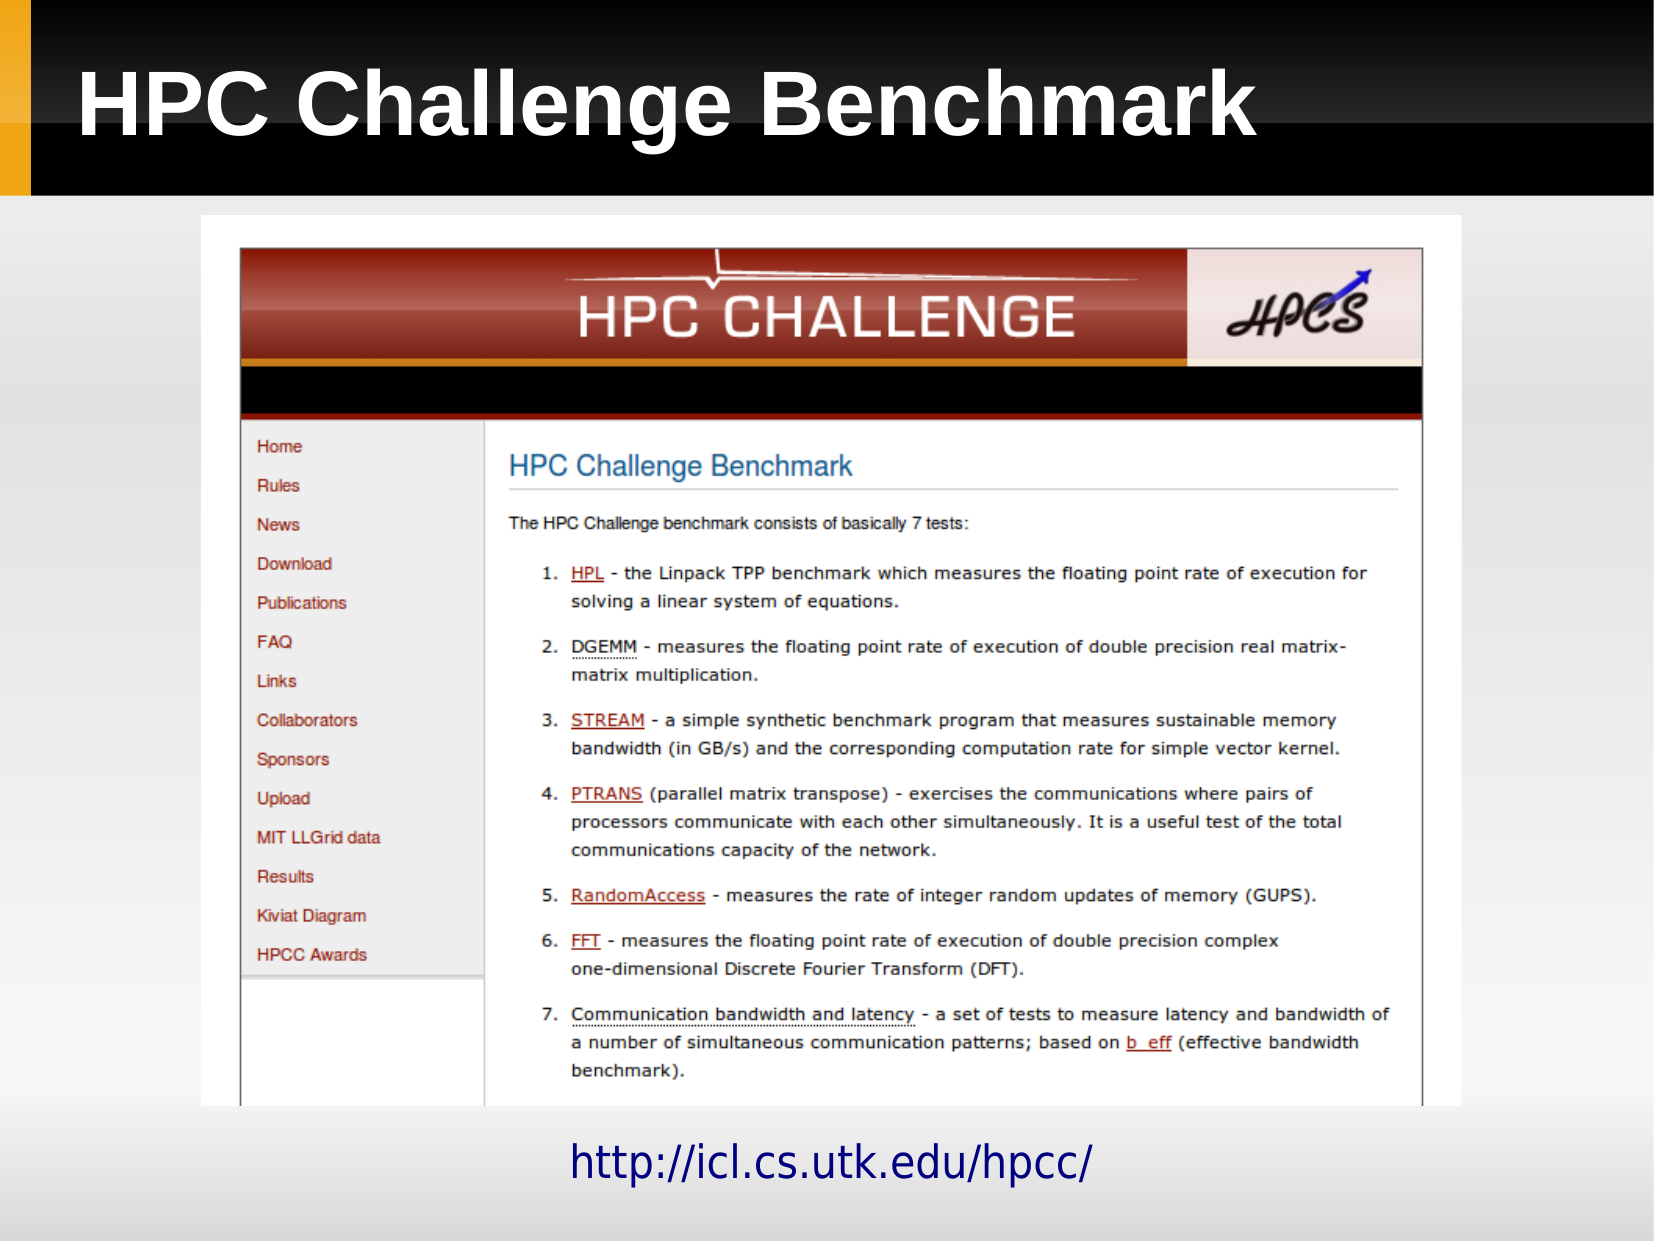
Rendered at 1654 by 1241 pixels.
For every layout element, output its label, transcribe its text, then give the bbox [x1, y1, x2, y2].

picture [0, 0, 1654, 1241]
title HPC Challenge Benchmark [76, 0, 1565, 208]
text_box http://icl.cs.utk.edu/hpcc/ [554, 1128, 1108, 1197]
